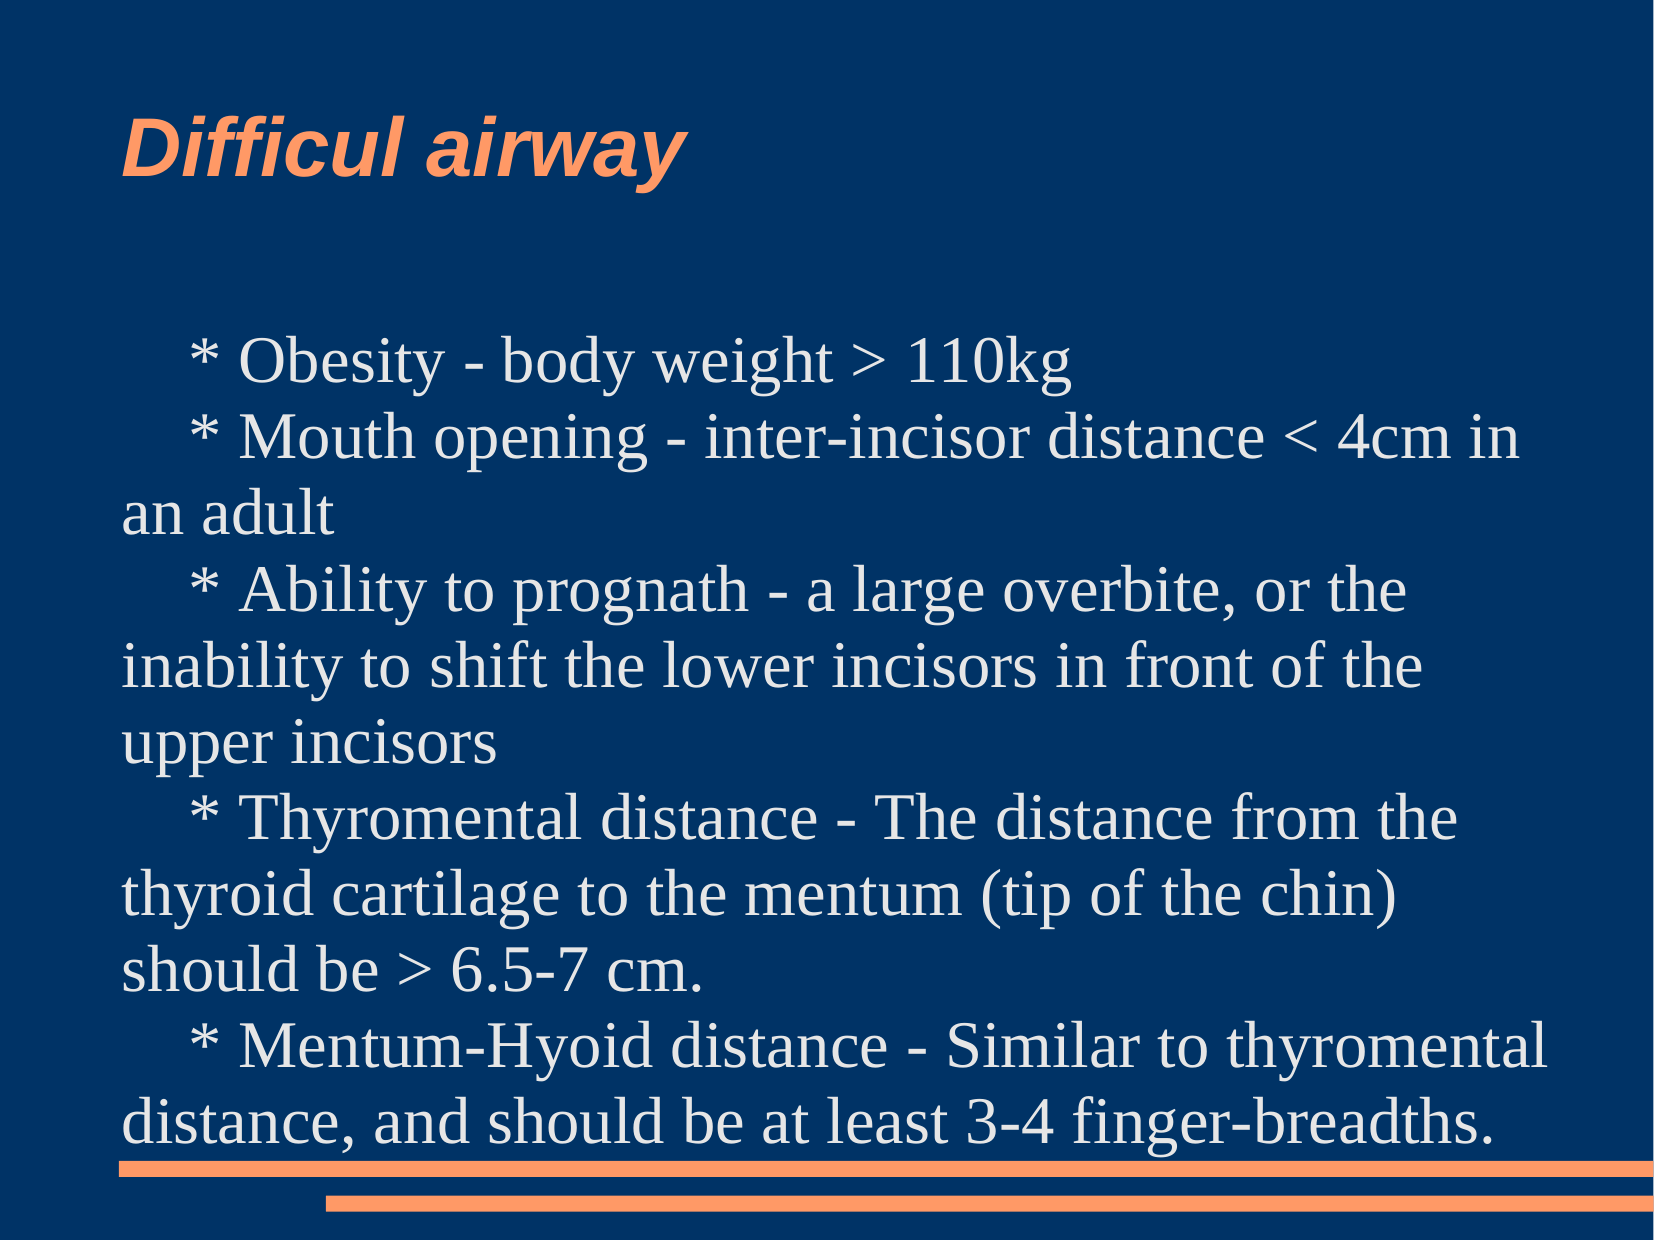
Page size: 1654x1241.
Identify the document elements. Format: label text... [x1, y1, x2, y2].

title Difficul airway [121, 53, 1532, 245]
list * Obesity - body weight > 110kg * Mouth opening - inter-incisor distance < 4cm in an adult * Ability to prognath - a large overbite, or the inability to shift the lower incisors in front of the upper incisors * Thyromental distance - The distance from the thyroid cartilage to the mentum (tip of the chin) should be > 6.5-7 cm. * Mentum-Hyoid distance - Similar to thyromental distance, and should be at least 3-4 finger-breadths. [121, 322, 1559, 1241]
